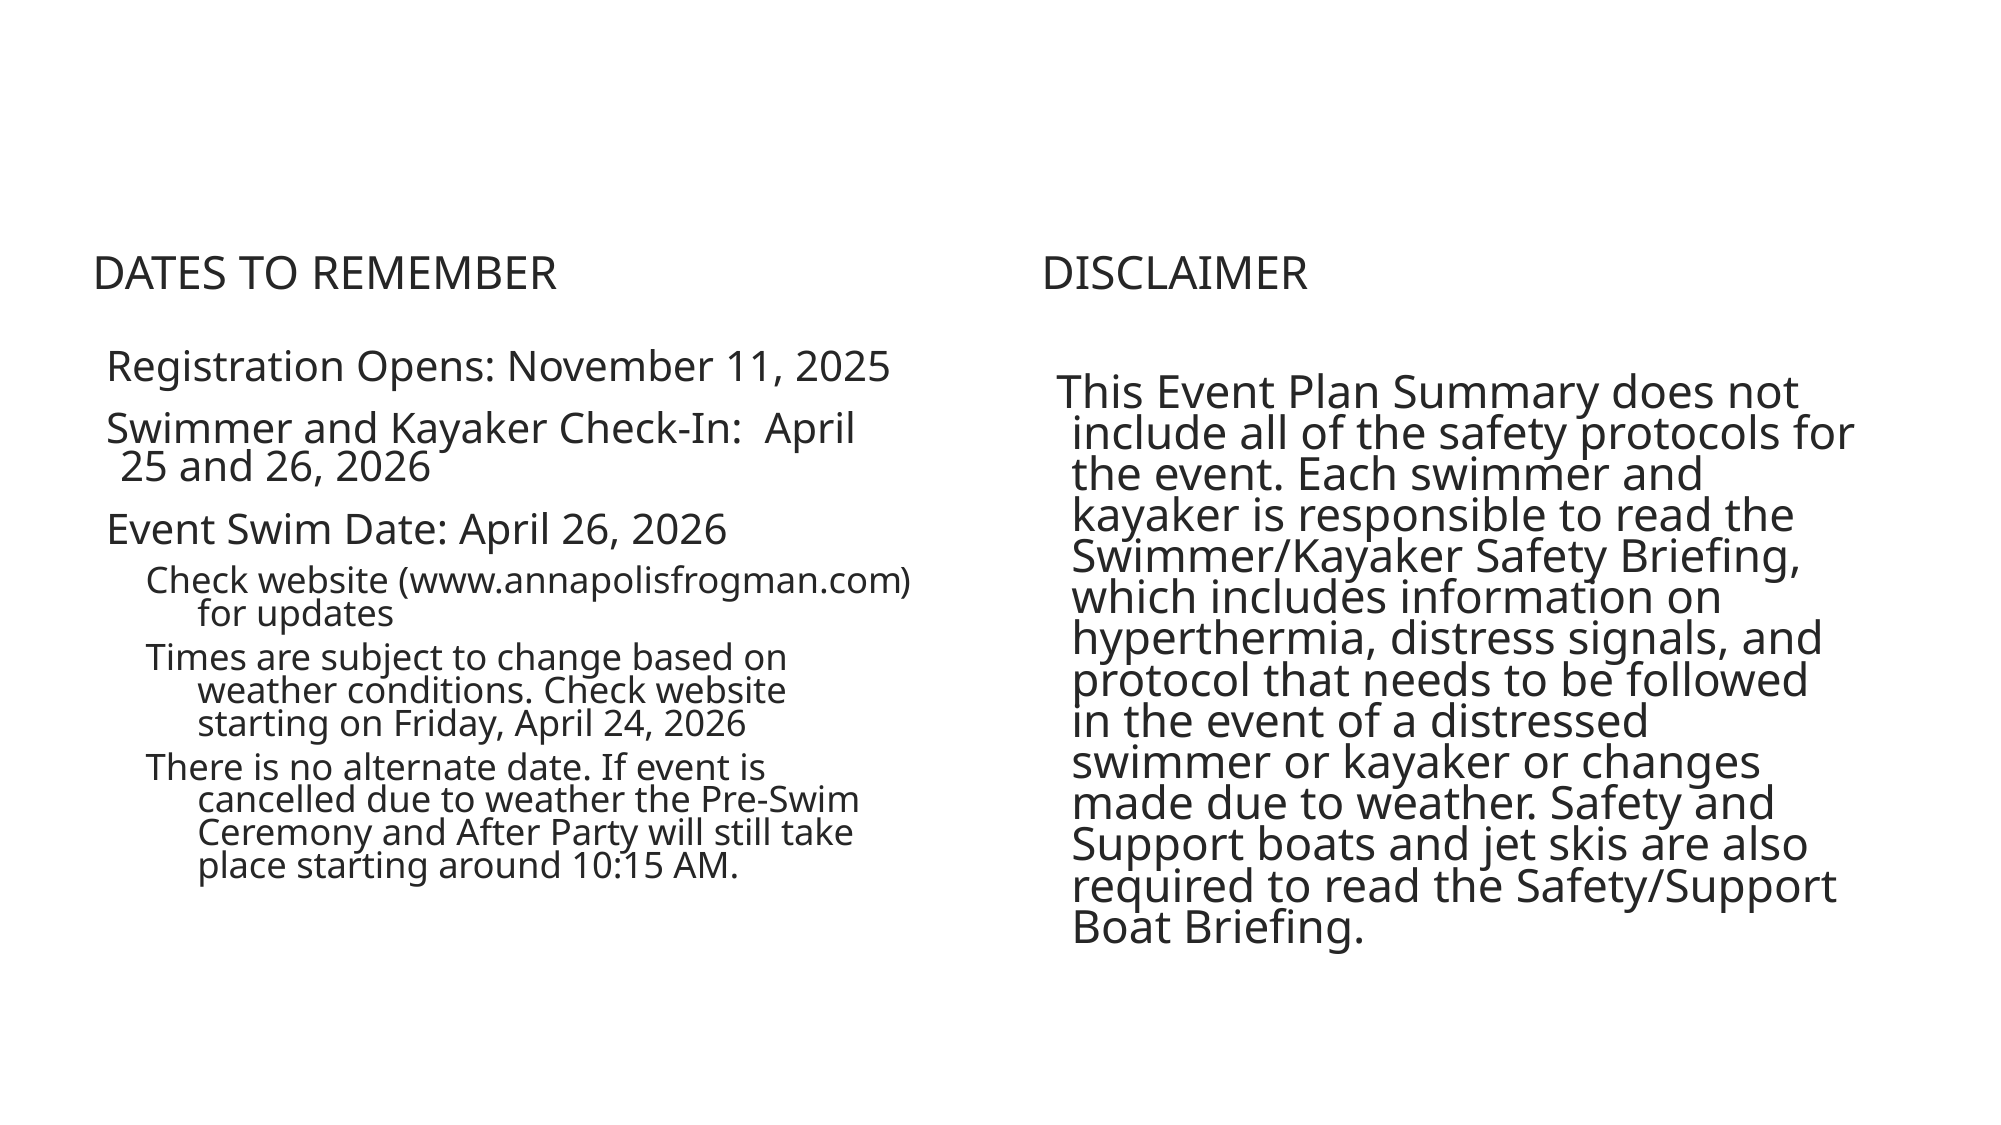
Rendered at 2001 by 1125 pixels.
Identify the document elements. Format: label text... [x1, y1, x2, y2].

list Dates to Remember [77, 208, 928, 343]
list Registration Opens: November 11, 2025 Swimmer and Kayaker Check-In: April 25 and 26, 2026 Event Swim Date: April 26, 2026 Check website (www.annapolisfrogman.com) for updates Times are subject to change based on weather conditions. Check website starting on Friday, April 24, 2026 There is no alternate date. If event is cancelled due to weather the Pre-Swim Ceremony and After Party will still take place starting around 10:15 AM. [77, 343, 928, 948]
list Disclaimer [1026, 208, 1873, 344]
list This Event Plan Summary does not include all of the safety protocols for the event. Each swimmer and kayaker is responsible to read the Swimmer/Kayaker Safety Briefing, which includes information on hyperthermia, distress signals, and protocol that needs to be followed in the event of a distressed swimmer or kayaker or changes made due to weather. Safety and Support boats and jet skis are also required to read the Safety/Support Boat Briefing. [1026, 367, 1873, 973]
